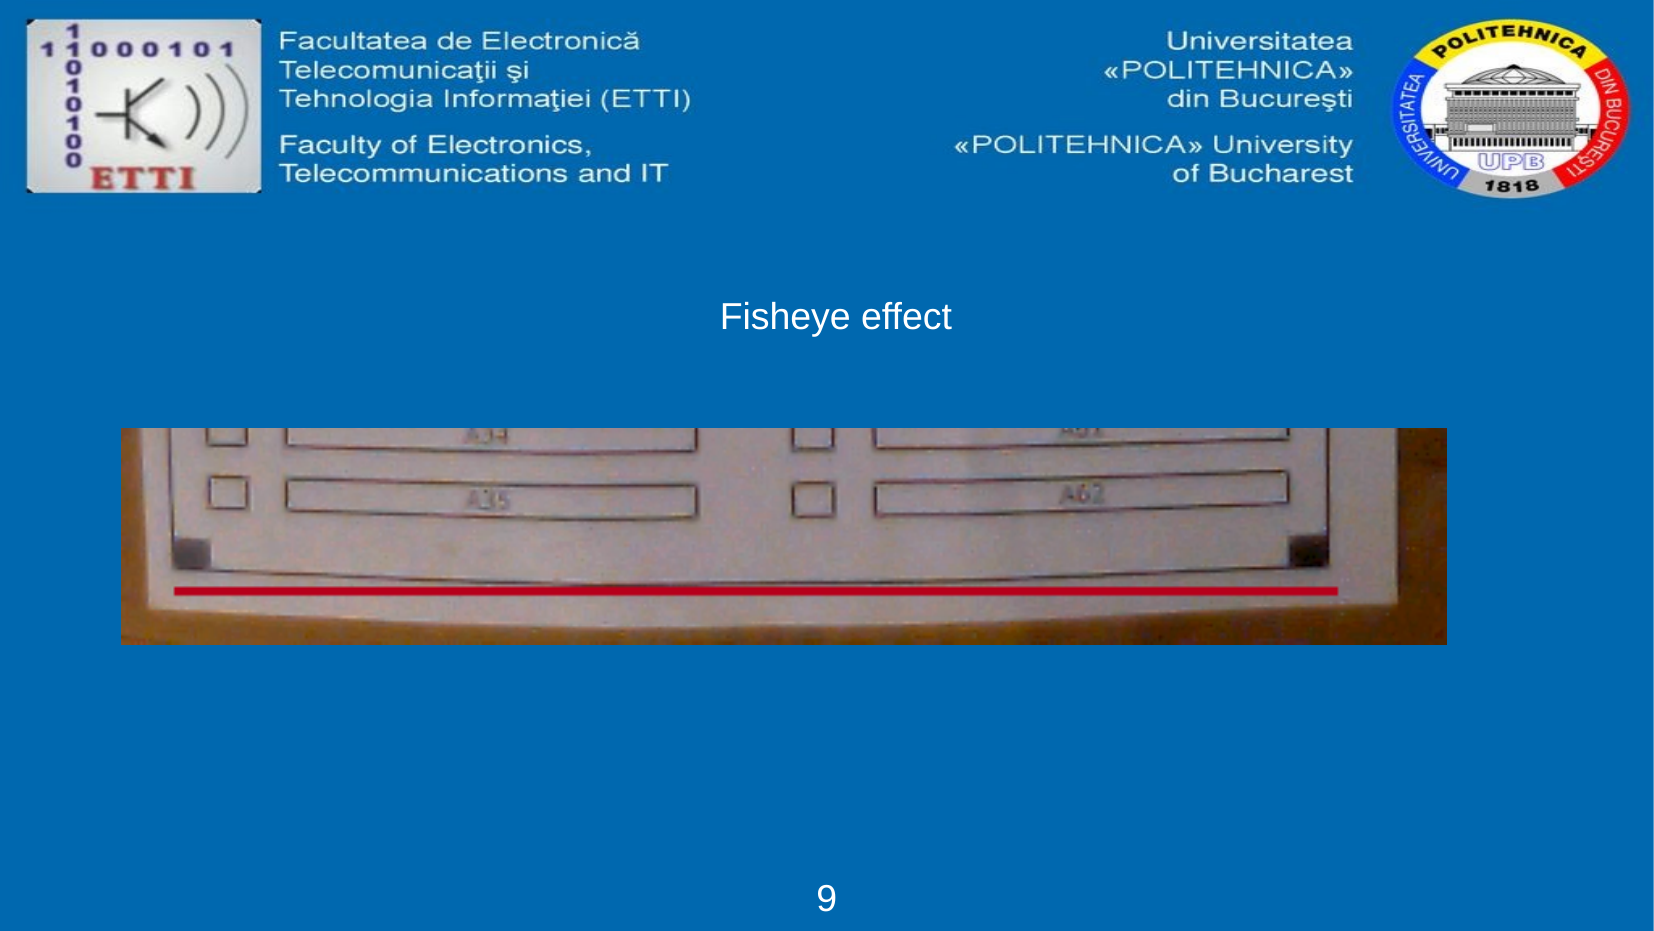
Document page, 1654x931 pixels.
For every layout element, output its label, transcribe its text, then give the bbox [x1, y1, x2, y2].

text_box 9 [801, 870, 853, 931]
text_box Fisheye effect [705, 288, 968, 346]
picture [0, 0, 1654, 931]
